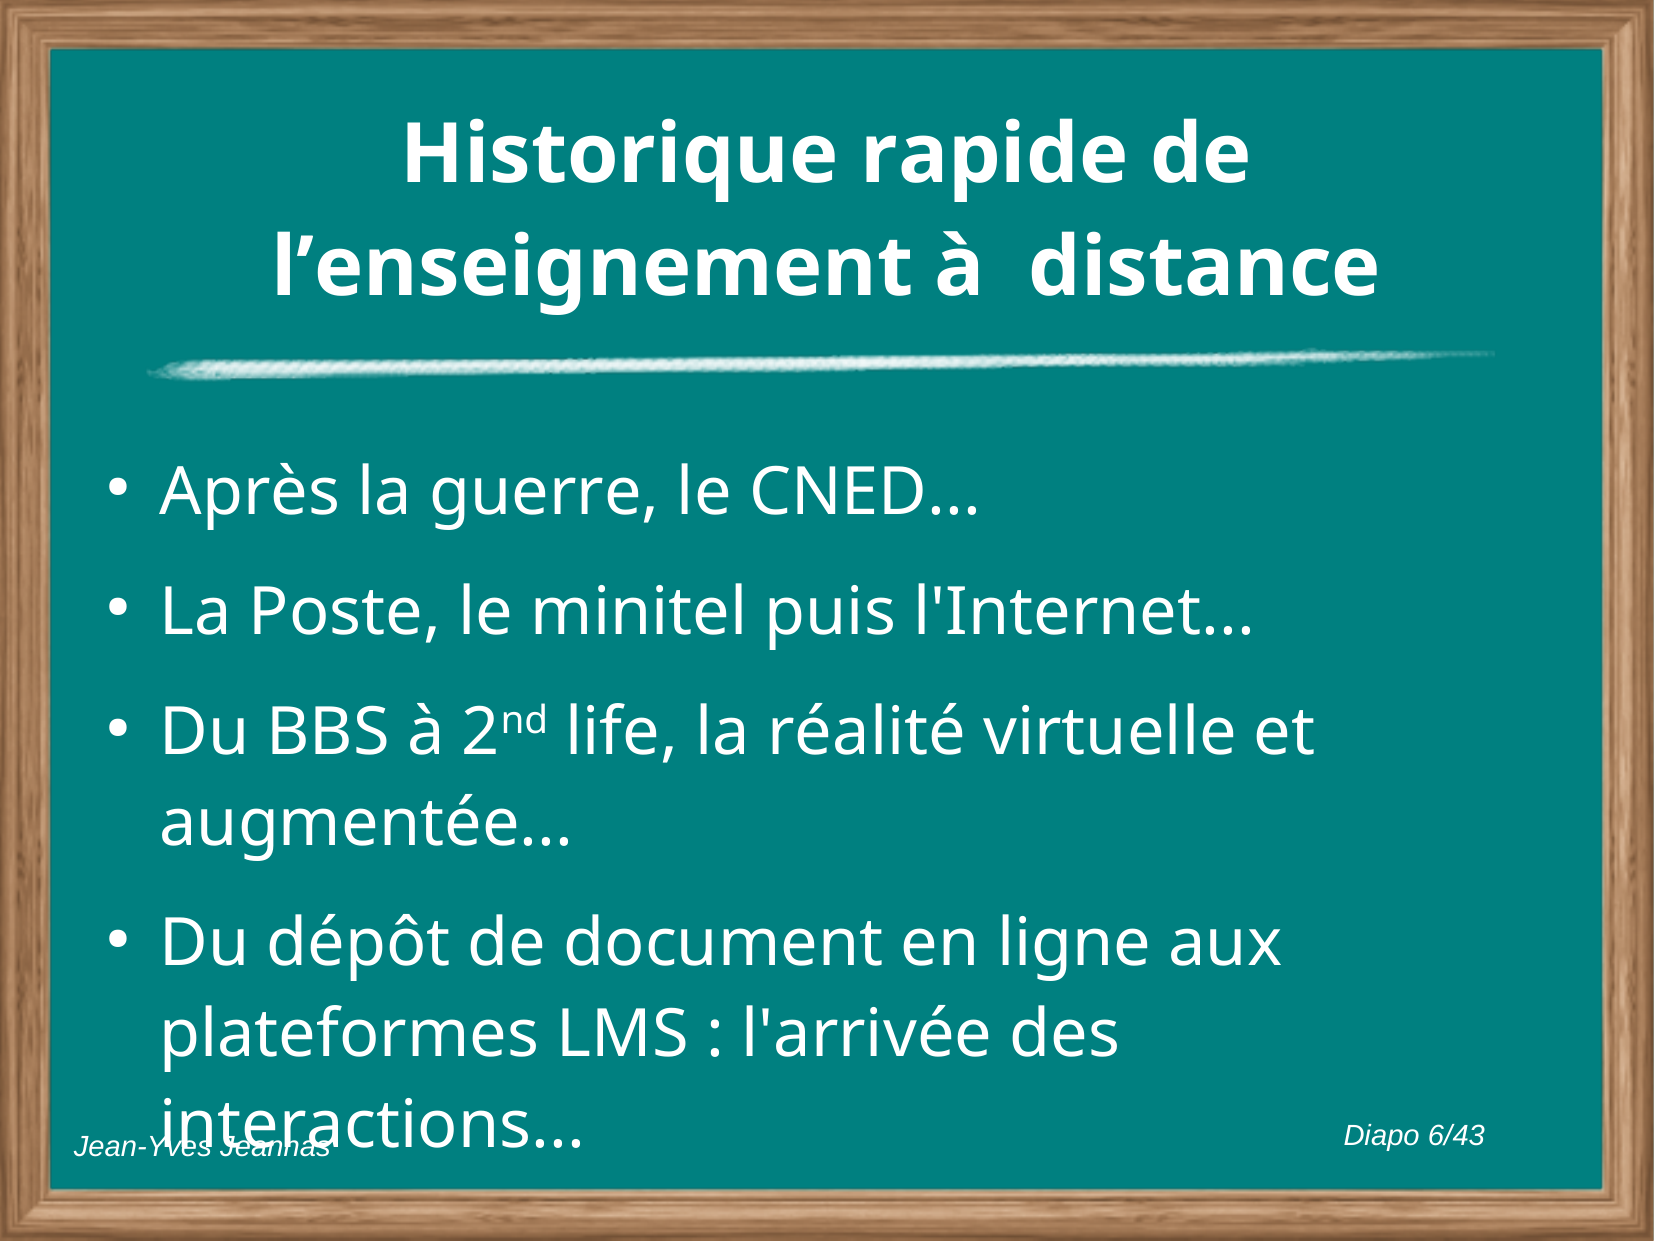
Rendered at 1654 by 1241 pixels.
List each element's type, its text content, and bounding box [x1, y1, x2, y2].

title Historique rapide de l’enseignement à distance [88, 88, 1565, 325]
list Après la guerre, le CNED... La Poste, le minitel puis l'Internet... Du BBS à 2nd life, la réalité virtuelle et augmentée... Du dépôt de document en ligne aux plateformes LMS : l'arrivée des interactions... [88, 442, 1565, 1211]
picture [0, 0, 1654, 1241]
